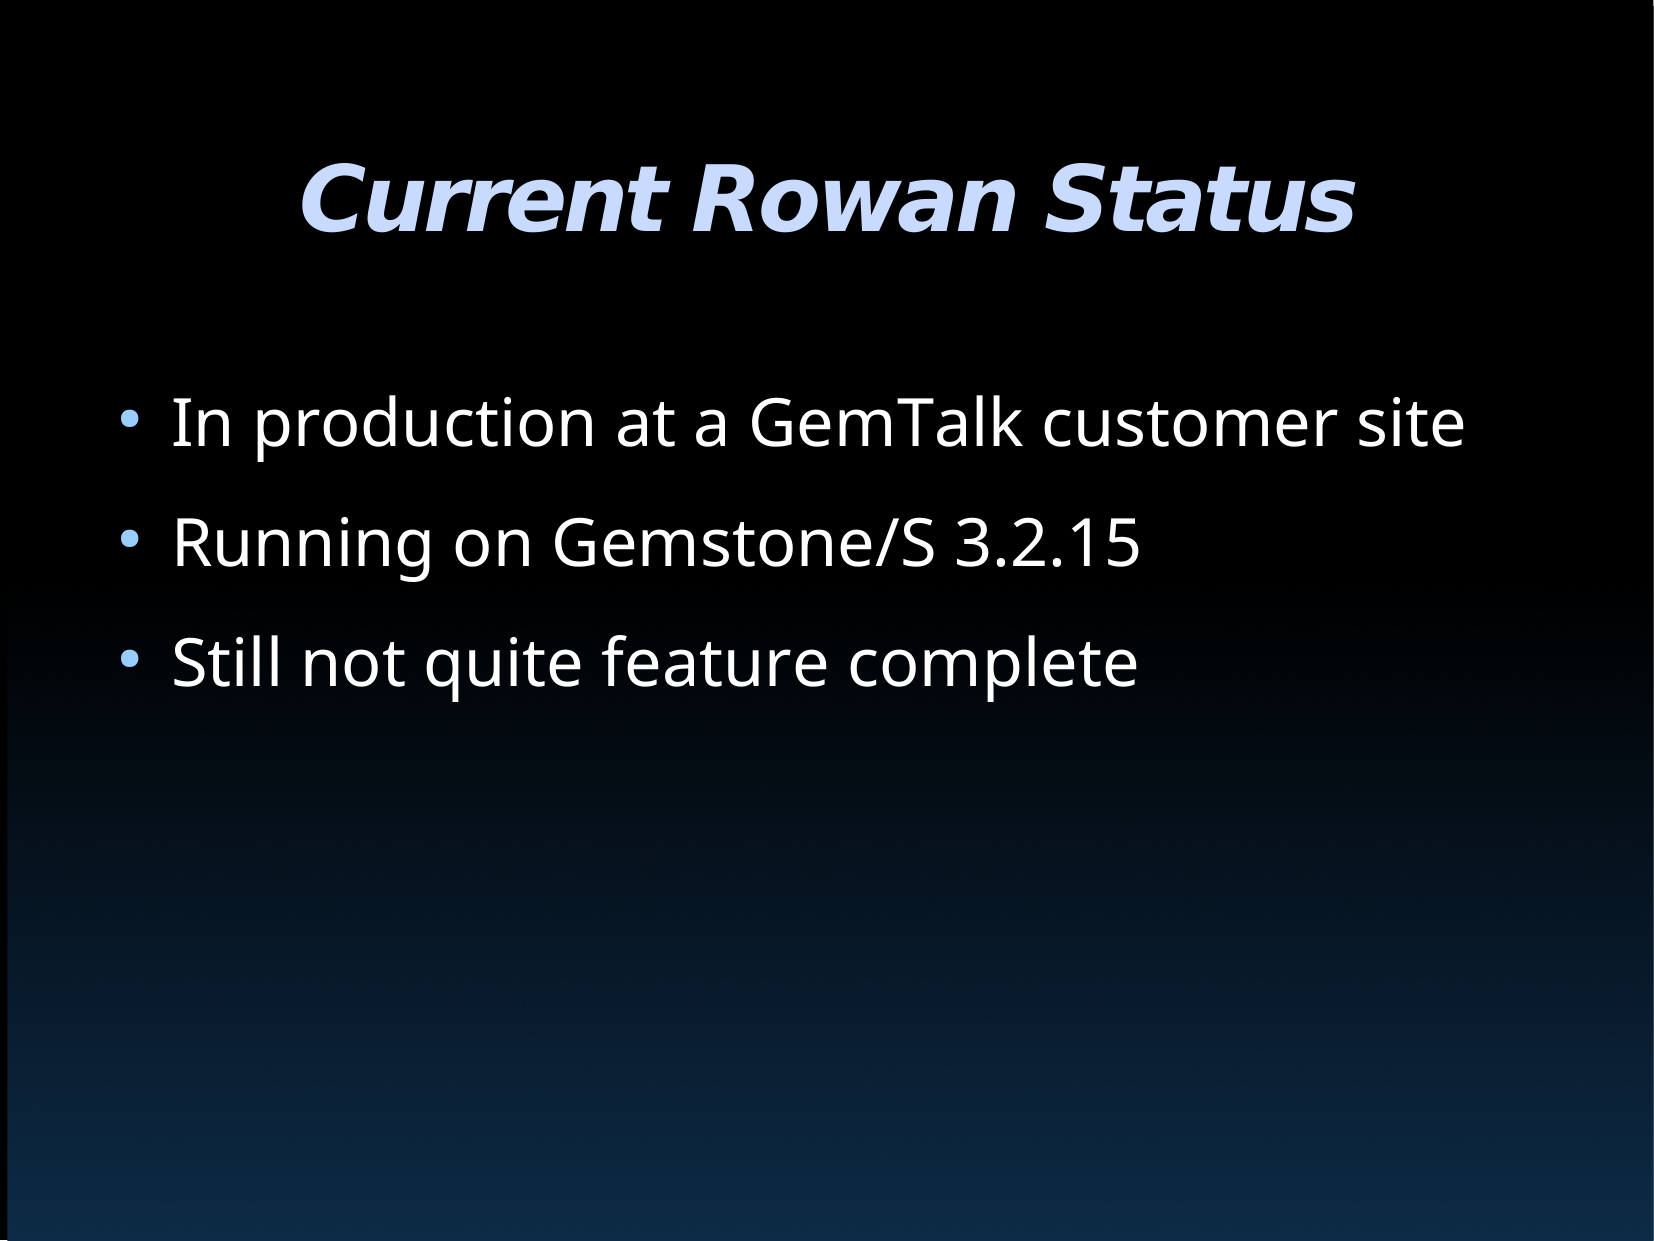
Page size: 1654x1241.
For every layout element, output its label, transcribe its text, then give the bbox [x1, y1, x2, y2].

list In production at a GemTalk customer site Running on Gemstone/S 3.2.15 Still not quite feature complete [82, 374, 1571, 1054]
title Current Rowan Status [82, 96, 1576, 304]
picture [7, 6, 1654, 1241]
